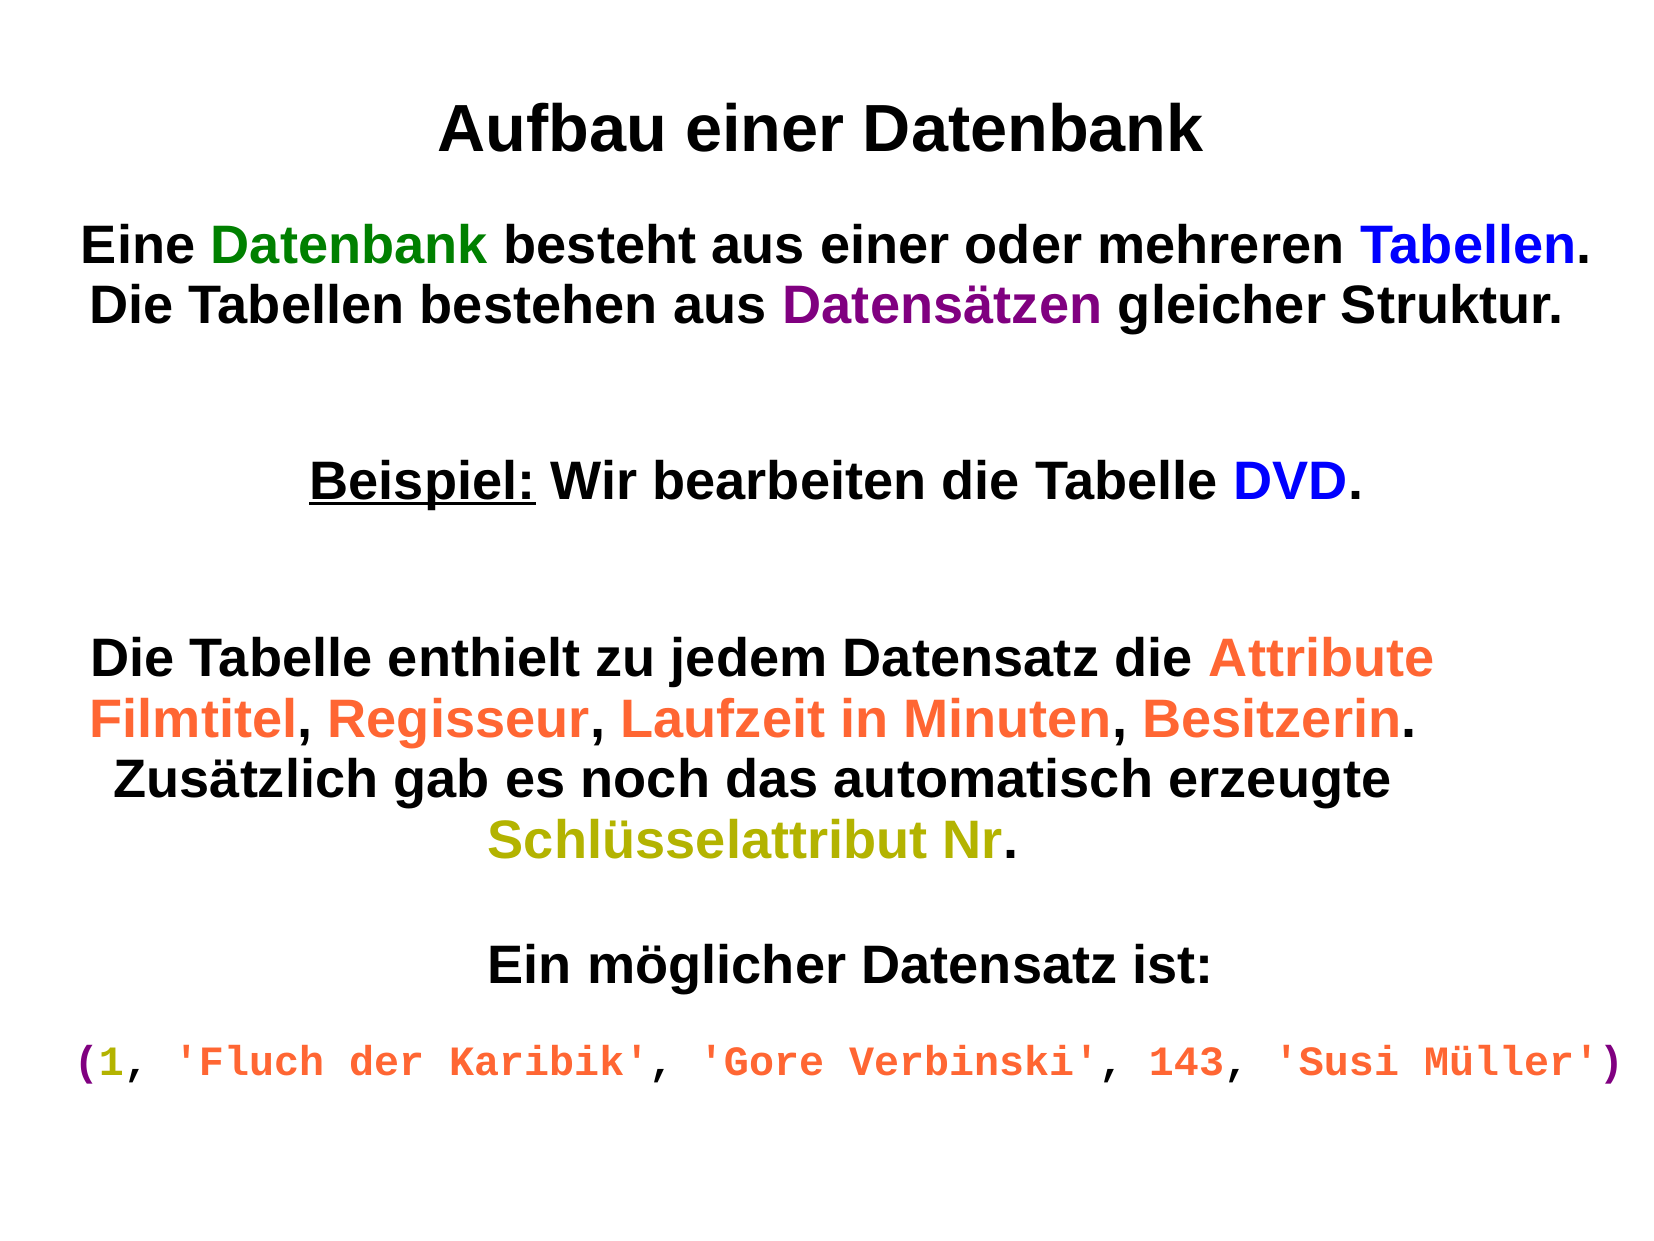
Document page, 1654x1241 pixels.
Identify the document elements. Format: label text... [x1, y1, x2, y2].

text_box Eine Datenbank besteht aus einer oder mehreren Tabellen. Die Tabellen bestehen aus Datensätzen gleicher Struktur. [29, 206, 1625, 346]
text_box Beispiel: Wir bearbeiten die Tabelle DVD. [59, 442, 1595, 520]
text_box Die Tabelle enthielt zu jedem Datensatz die Attribute Filmtitel, Regisseur, Laufzeit in Minuten, Besitzerin. Zusätzlich gab es noch das automatisch erzeugte Schlüsselattribut Nr. [56, 620, 1625, 883]
text_box Ein möglicher Datensatz ist: [59, 927, 1625, 1004]
text_box (1, 'Fluch der Karibik', 'Gore Verbinski', 143, 'Susi Müller') [29, 1033, 1654, 1097]
title Aufbau einer Datenbank [76, 49, 1565, 206]
